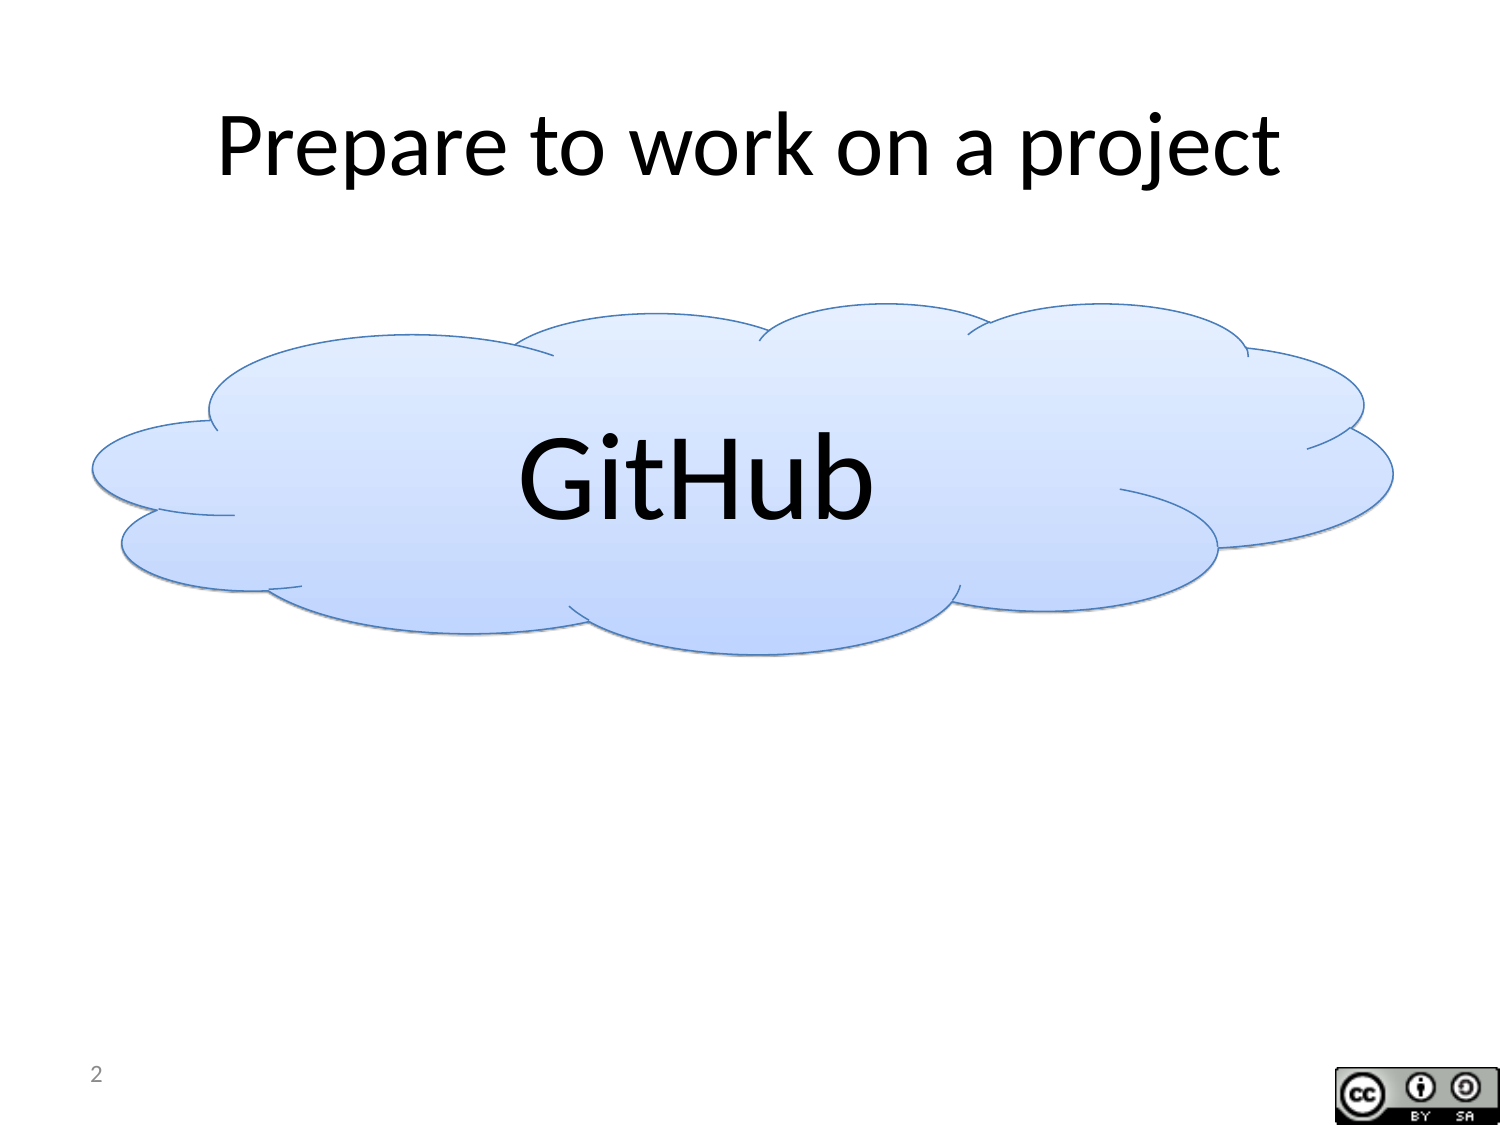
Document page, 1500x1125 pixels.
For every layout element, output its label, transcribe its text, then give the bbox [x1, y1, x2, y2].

picture [1335, 1067, 1500, 1125]
text_box GitHub [92, 303, 1394, 655]
slide_number <number> [75, 1042, 425, 1103]
title Prepare to work on a project [75, 45, 1425, 233]
